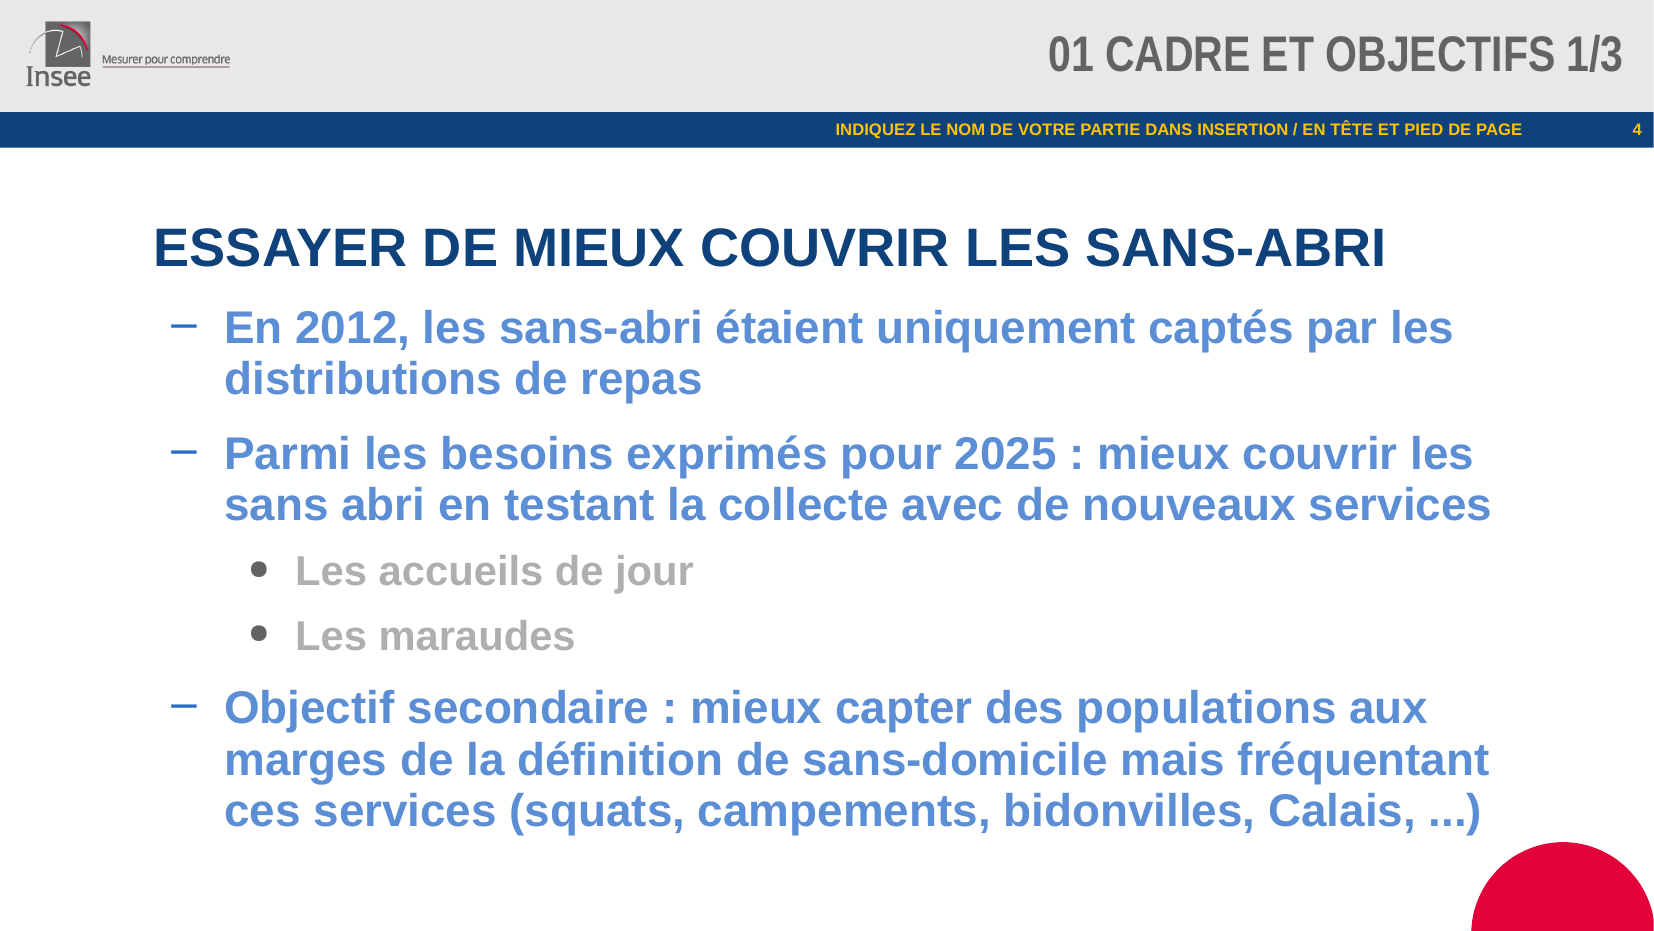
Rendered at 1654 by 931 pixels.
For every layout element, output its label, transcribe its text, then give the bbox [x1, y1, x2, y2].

picture [23, 0, 230, 89]
list essayer de mieux couvrir les sans-abri En 2012, les sans-abri étaient uniquement captés par les distributions de repas Parmi les besoins exprimés pour 2025 : mieux couvrir les sans abri en testant la collecte avec de nouveaux services Les accueils de jour Les maraudes Objectif secondaire : mieux capter des populations aux marges de la définition de sans-domicile mais fréquentant ces services (squats, campements, bidonvilles, Calais, ...) [82, 217, 1571, 861]
title 01 cadre et objectifs 1/3 [265, 0, 1625, 107]
picture [1471, 842, 1654, 931]
